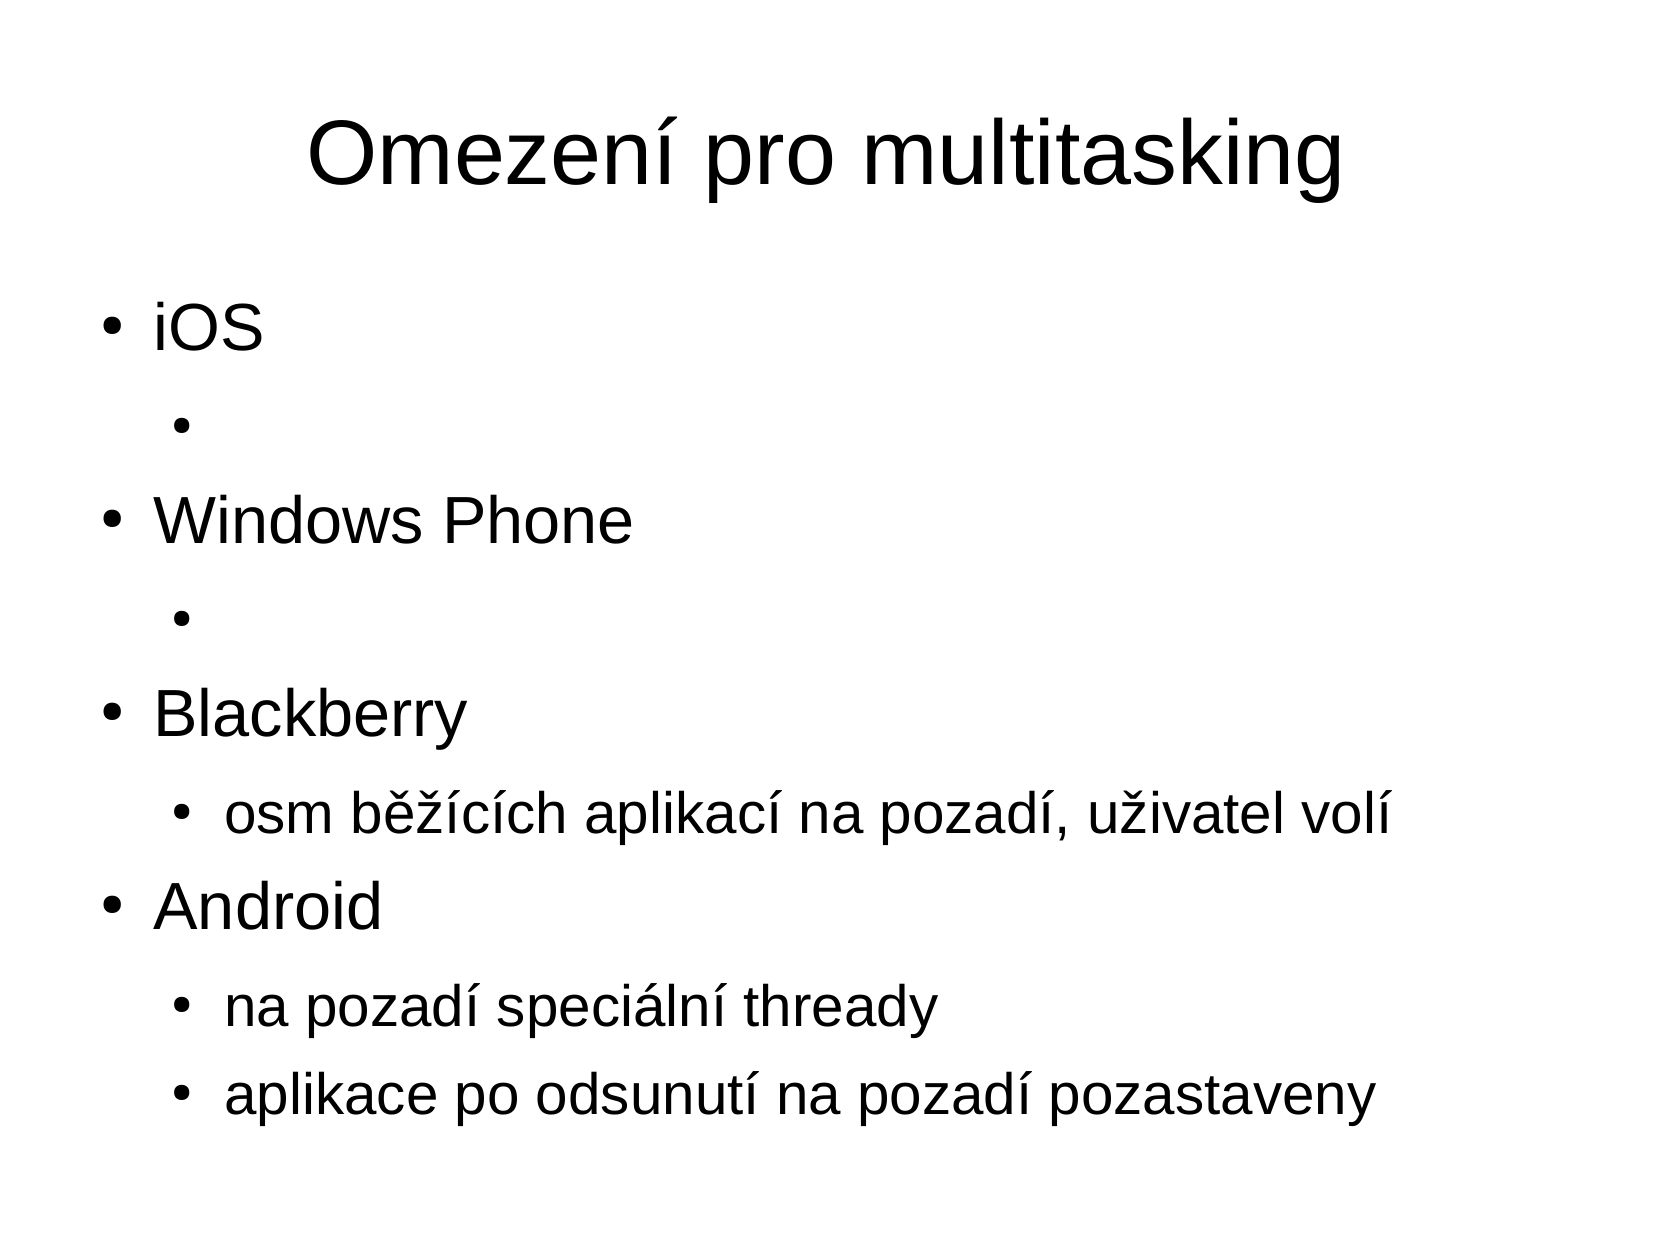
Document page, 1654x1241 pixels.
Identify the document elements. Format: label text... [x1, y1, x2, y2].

title Omezení pro multitasking [82, 49, 1571, 257]
list iOS Windows Phone Blackberry osm běžících aplikací na pozadí, uživatel volí Android na pozadí speciální thready aplikace po odsunutí na pozadí pozastaveny [82, 290, 1571, 1126]
